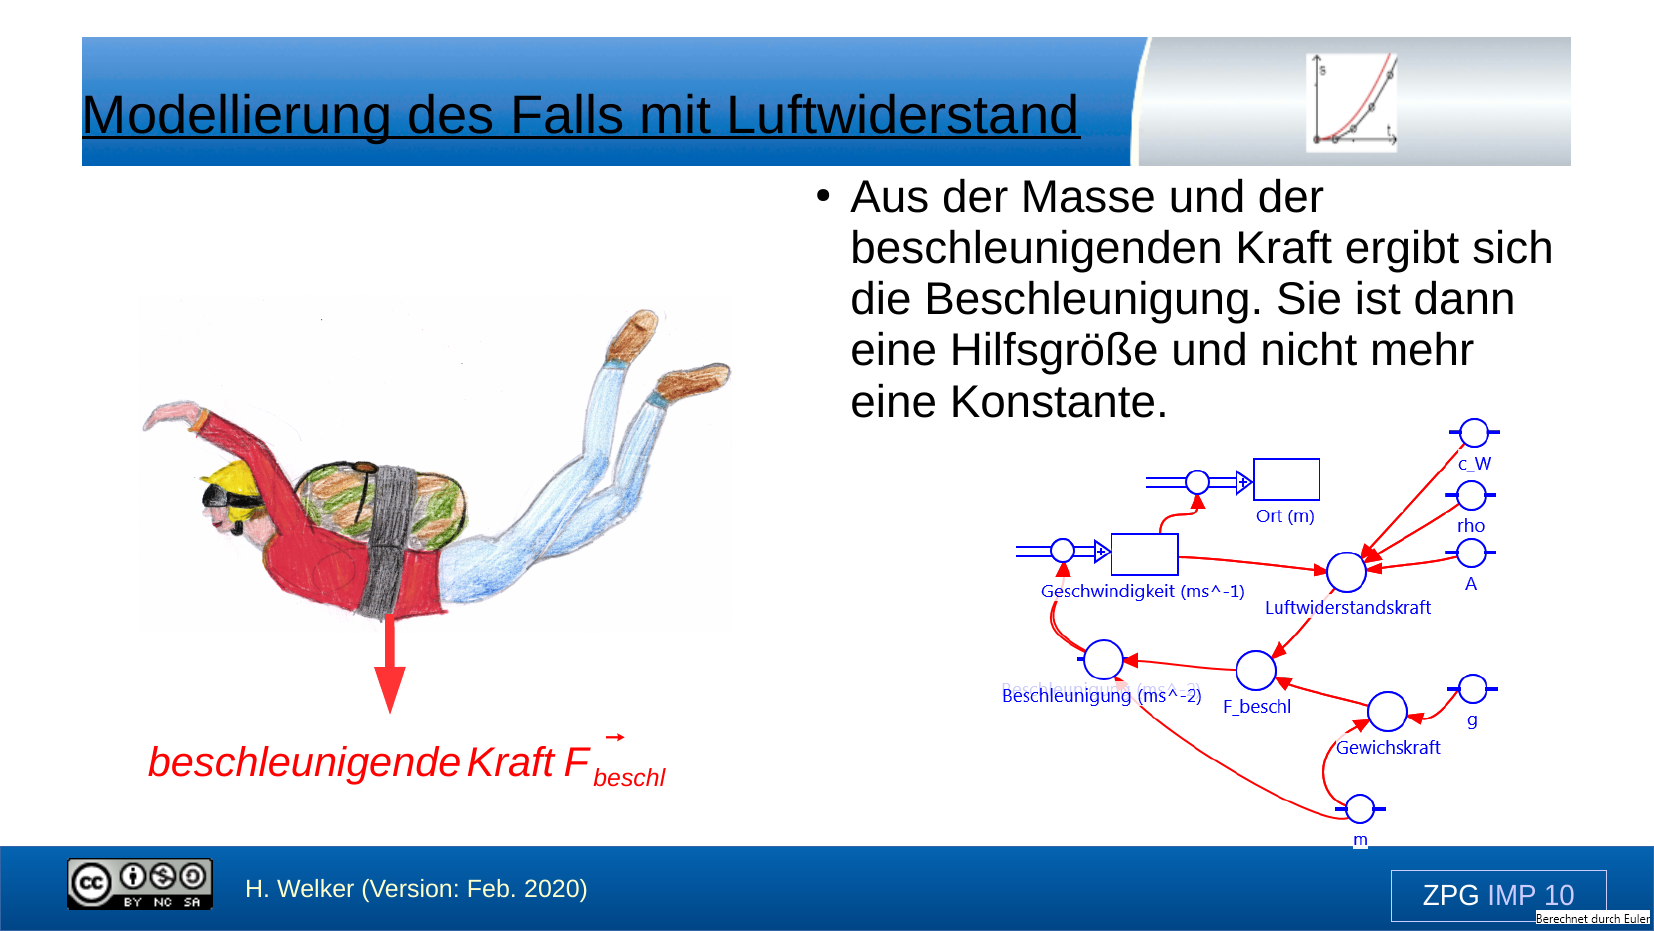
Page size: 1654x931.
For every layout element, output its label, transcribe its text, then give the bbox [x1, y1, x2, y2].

chart [141, 731, 674, 792]
text_box Aus der Masse und der beschleunigenden Kraft ergibt sich die Beschleunigung. Sie ist dann eine Hilfsgröße und nicht mehr eine Konstante. [815, 193, 1560, 427]
picture [67, 858, 213, 910]
title Modellierung des Falls mit Luftwiderstand [81, 37, 1571, 193]
picture [138, 295, 733, 633]
picture [944, 389, 1654, 924]
